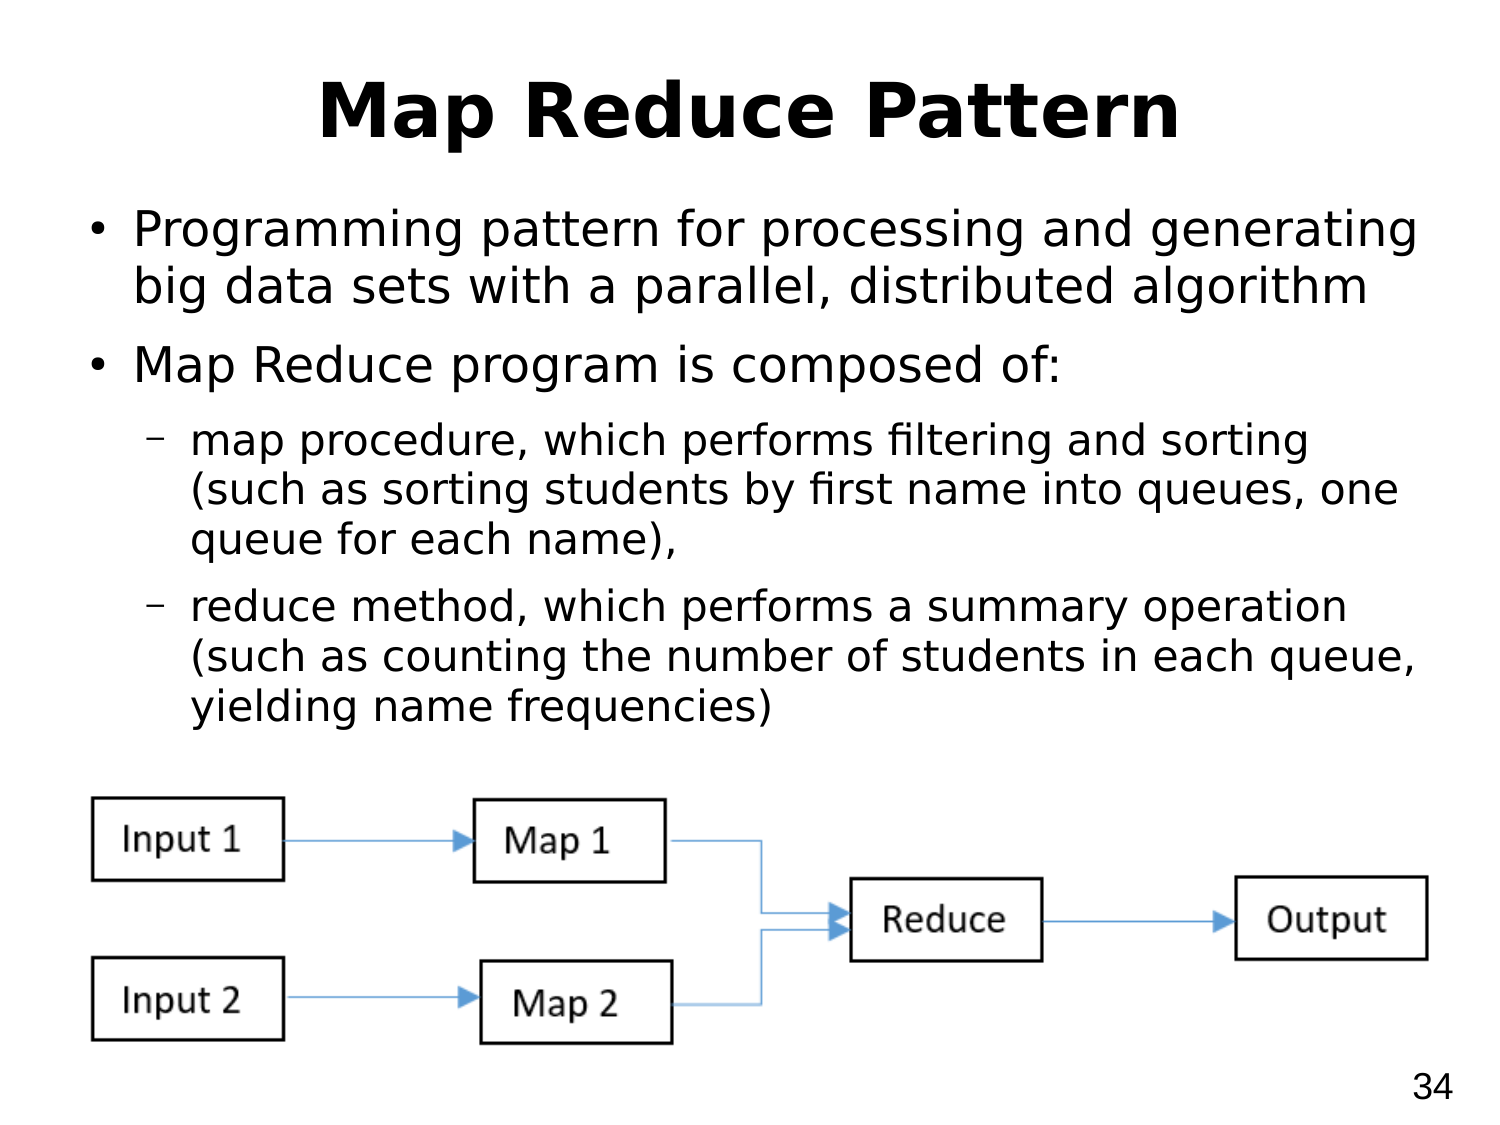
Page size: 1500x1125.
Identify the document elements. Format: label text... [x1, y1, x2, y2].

title Map Reduce Pattern [75, 44, 1425, 177]
list Programming pattern for processing and generating big data sets with a parallel, distributed algorithm Map Reduce program is composed of: map procedure, which performs filtering and sorting (such as sorting students by first name into queues, one queue for each name), reduce method, which performs a summary operation (such as counting the number of students in each queue, yielding name frequencies) [75, 200, 1425, 772]
picture [88, 795, 1439, 1052]
